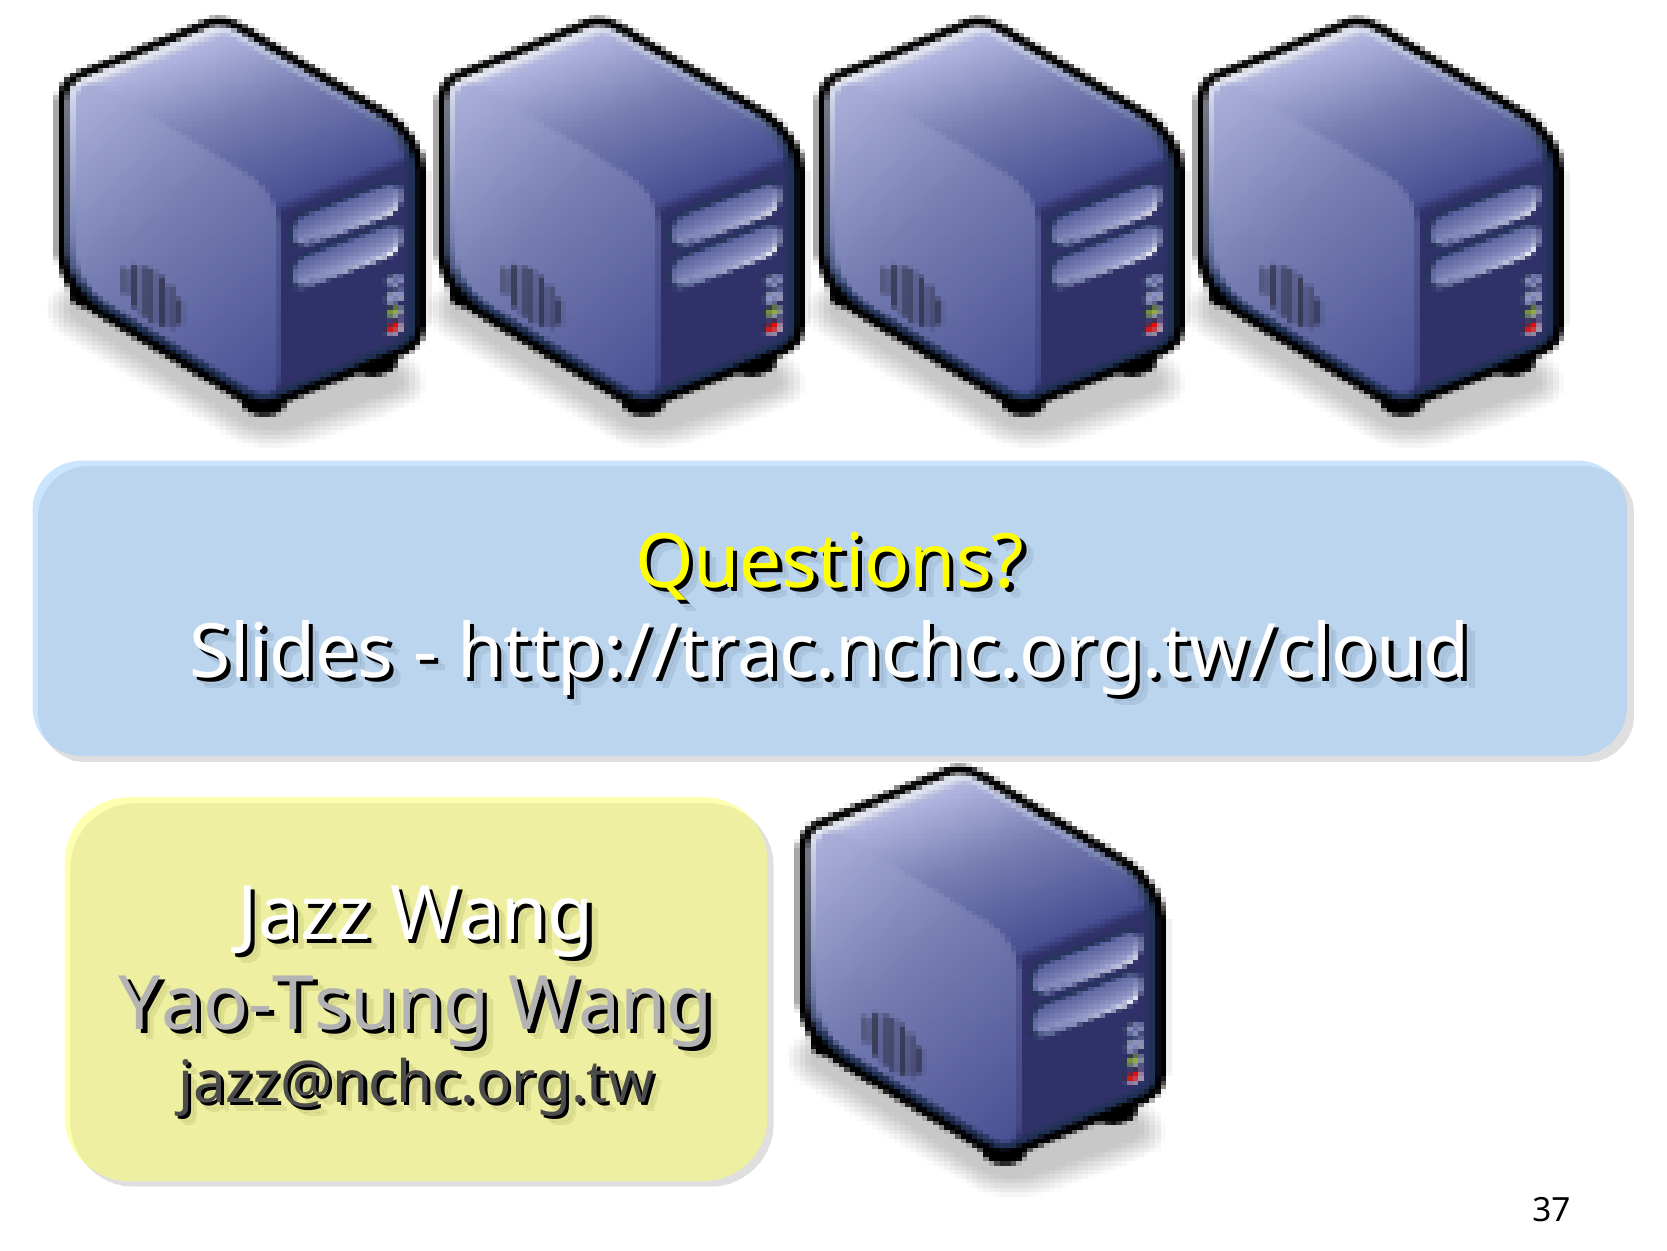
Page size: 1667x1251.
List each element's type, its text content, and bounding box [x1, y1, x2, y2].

picture [767, 750, 1211, 1251]
text_box Questions? Slides - http://trac.nchc.org.tw/cloud [32, 460, 1628, 757]
picture [26, 2, 1609, 502]
text_box Jazz Wang Yao-Tsung Wang jazz@nchc.org.tw [64, 797, 767, 1182]
